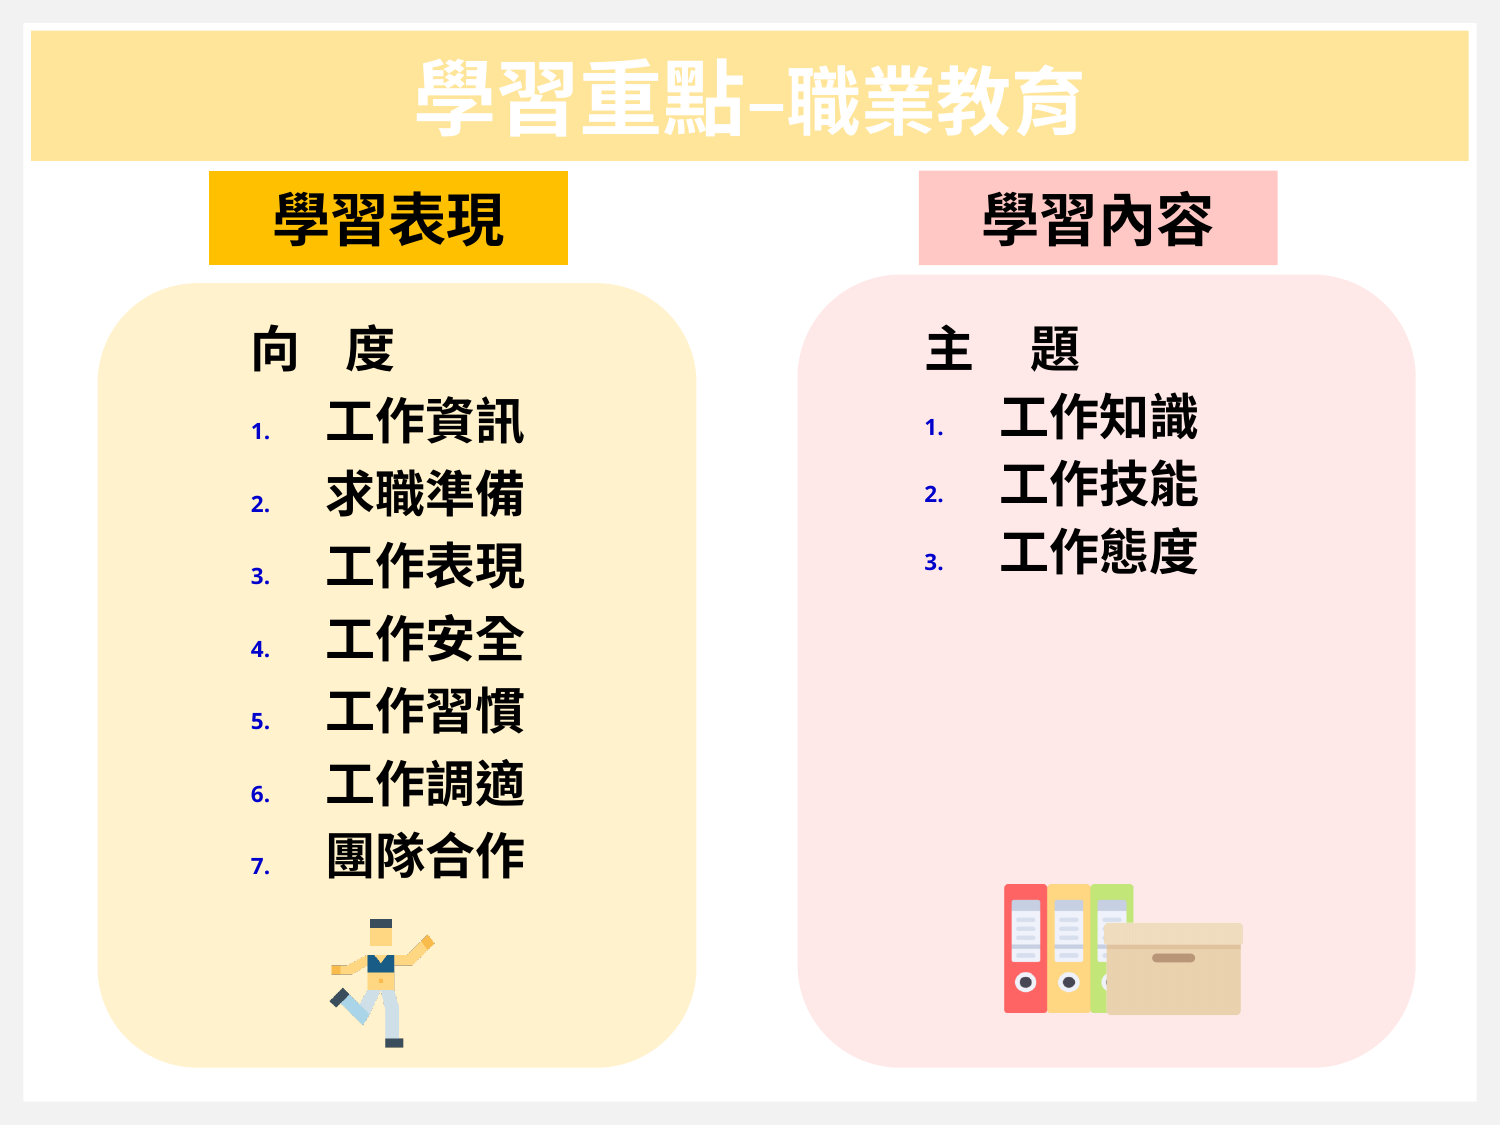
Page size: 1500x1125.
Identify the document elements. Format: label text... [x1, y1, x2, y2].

text_box 向 度 工作資訊 求職準備 工作表現 工作安全 工作習慣 工作調適 團隊合作 [235, 309, 541, 893]
text_box 主 題 工作知識 工作技能 工作態度 [909, 310, 1243, 588]
text_box 學習重點–職業教育 [31, 30, 1469, 161]
picture [309, 912, 452, 1055]
text_box [797, 274, 1416, 1068]
text_box 學習表現 [209, 171, 568, 265]
picture [999, 884, 1243, 1033]
text_box 學習內容 [919, 171, 1278, 265]
text_box [97, 283, 697, 1068]
